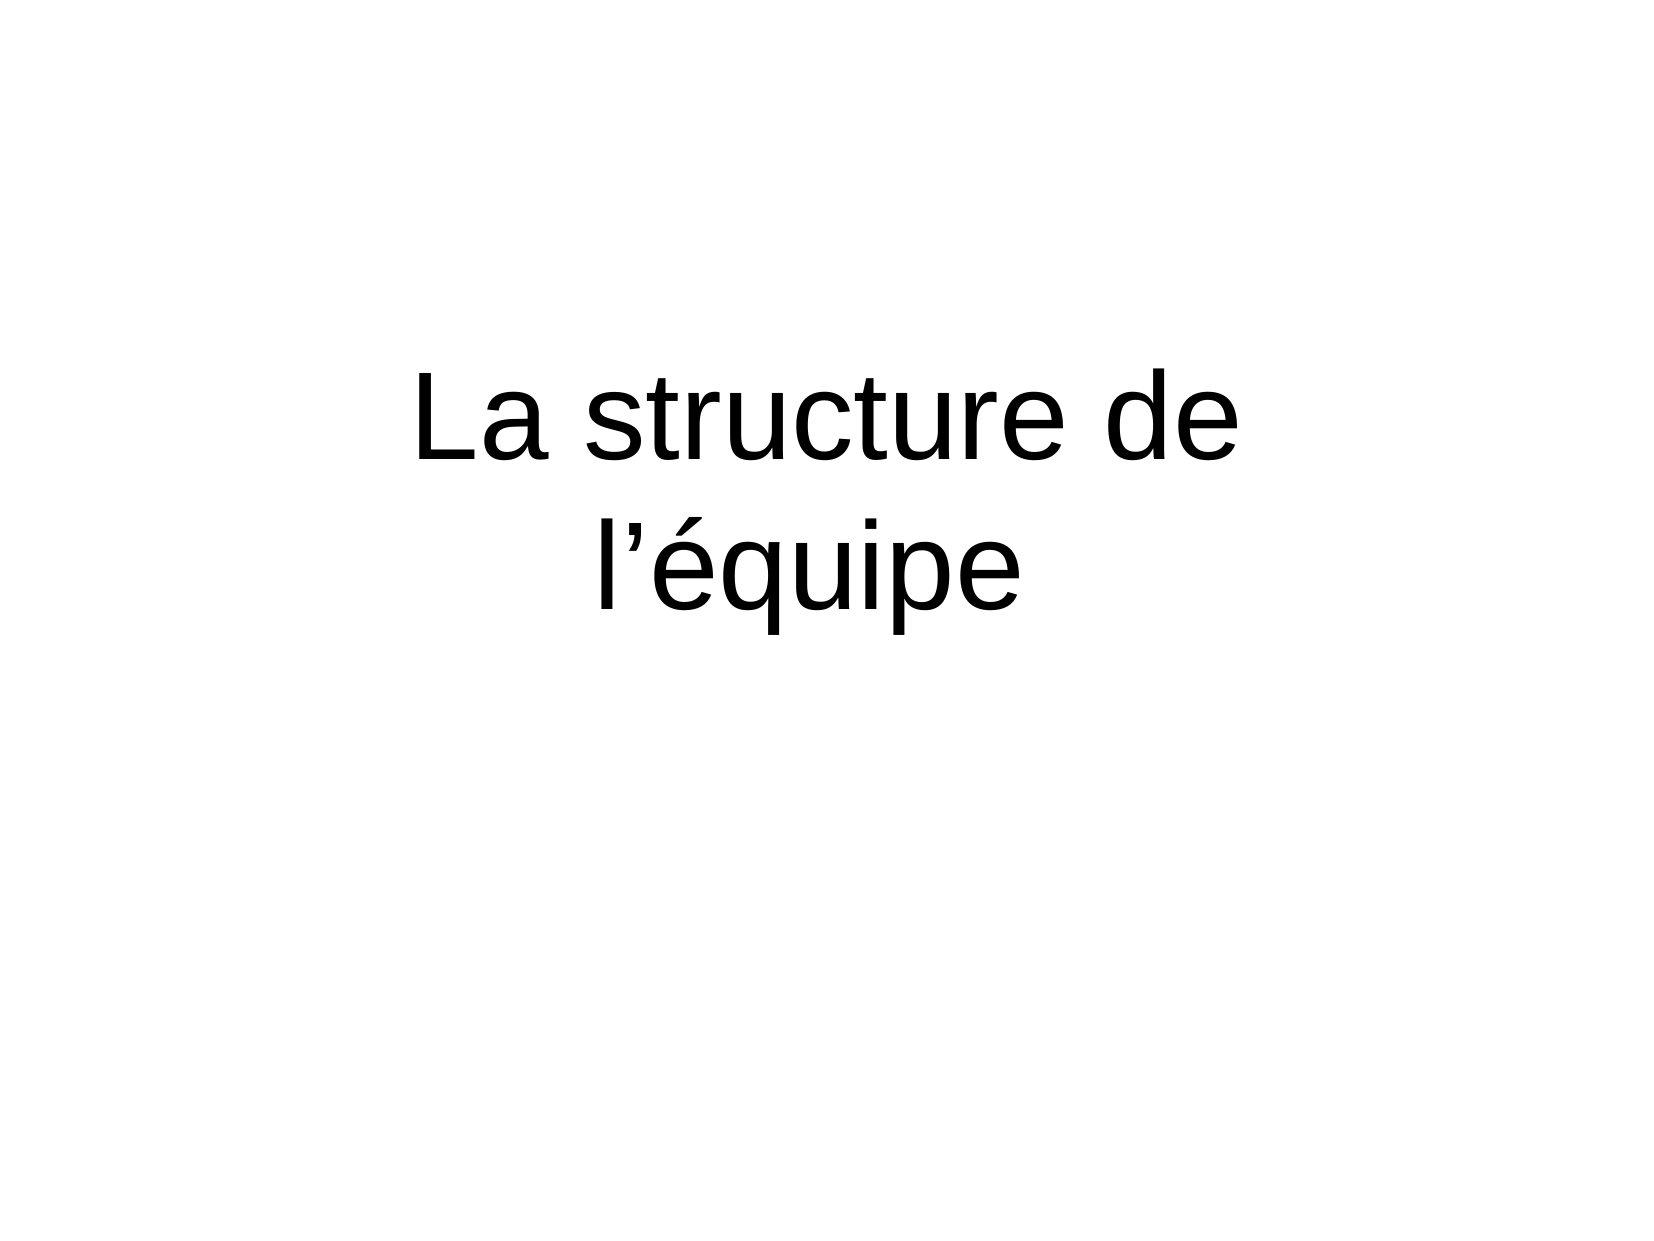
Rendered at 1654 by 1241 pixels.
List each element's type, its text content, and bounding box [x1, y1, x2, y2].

title La structure de l’équipe [206, 202, 1447, 635]
